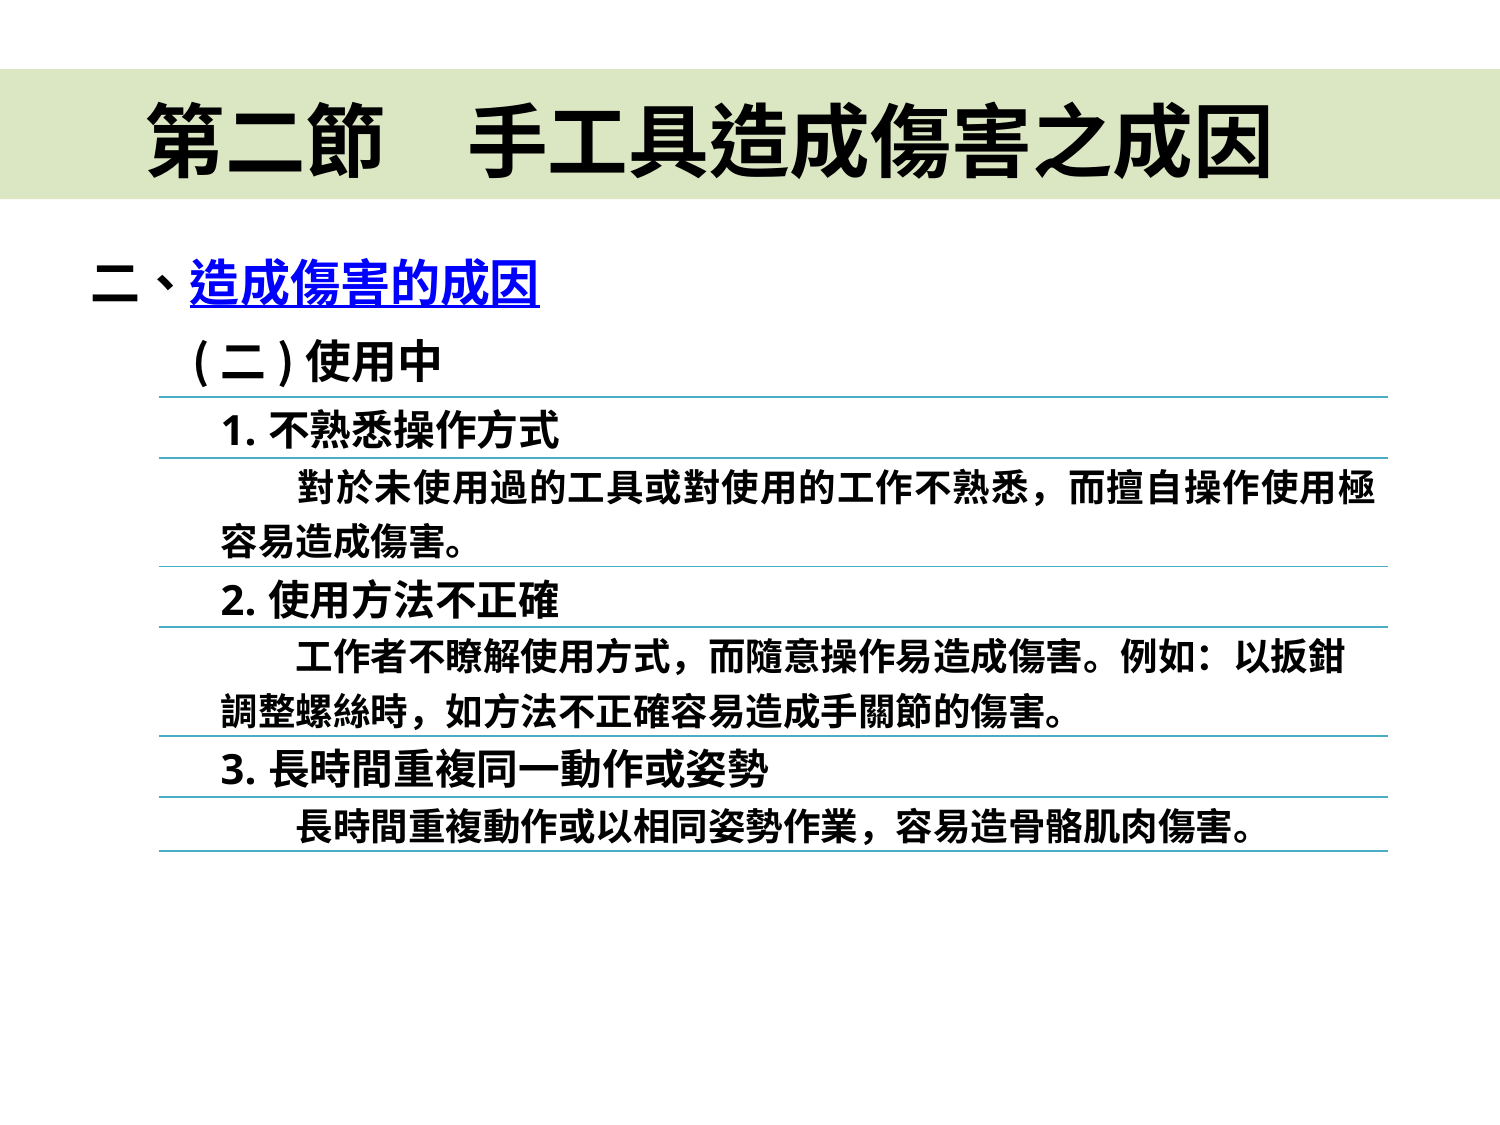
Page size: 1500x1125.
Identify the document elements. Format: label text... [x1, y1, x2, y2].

list 二、造成傷害的成因 (二)使用中 [75, 243, 1425, 1103]
title 第二節 手工具造成傷害之成因 [75, 45, 1425, 233]
text_box [1425, 69, 1500, 200]
table_header 1.不熟悉操作方式 [159, 398, 1388, 457]
table_cell 長時間重複動作或以相同姿勢作業，容易造骨骼肌肉傷害。 [159, 798, 1388, 850]
table_cell 對於未使用過的工具或對使用的工作不熟悉，而擅自操作使用極容易造成傷害。 [159, 459, 1388, 566]
table_cell 3.長時間重複同一動作或姿勢 [159, 737, 1388, 796]
table_cell 2.使用方法不正確 [159, 567, 1388, 626]
table_cell 工作者不瞭解使用方式，而隨意操作易造成傷害。例如：以扳鉗調整螺絲時，如方法不正確容易造成手關節的傷害。 [159, 628, 1388, 735]
text_box [0, 69, 75, 200]
